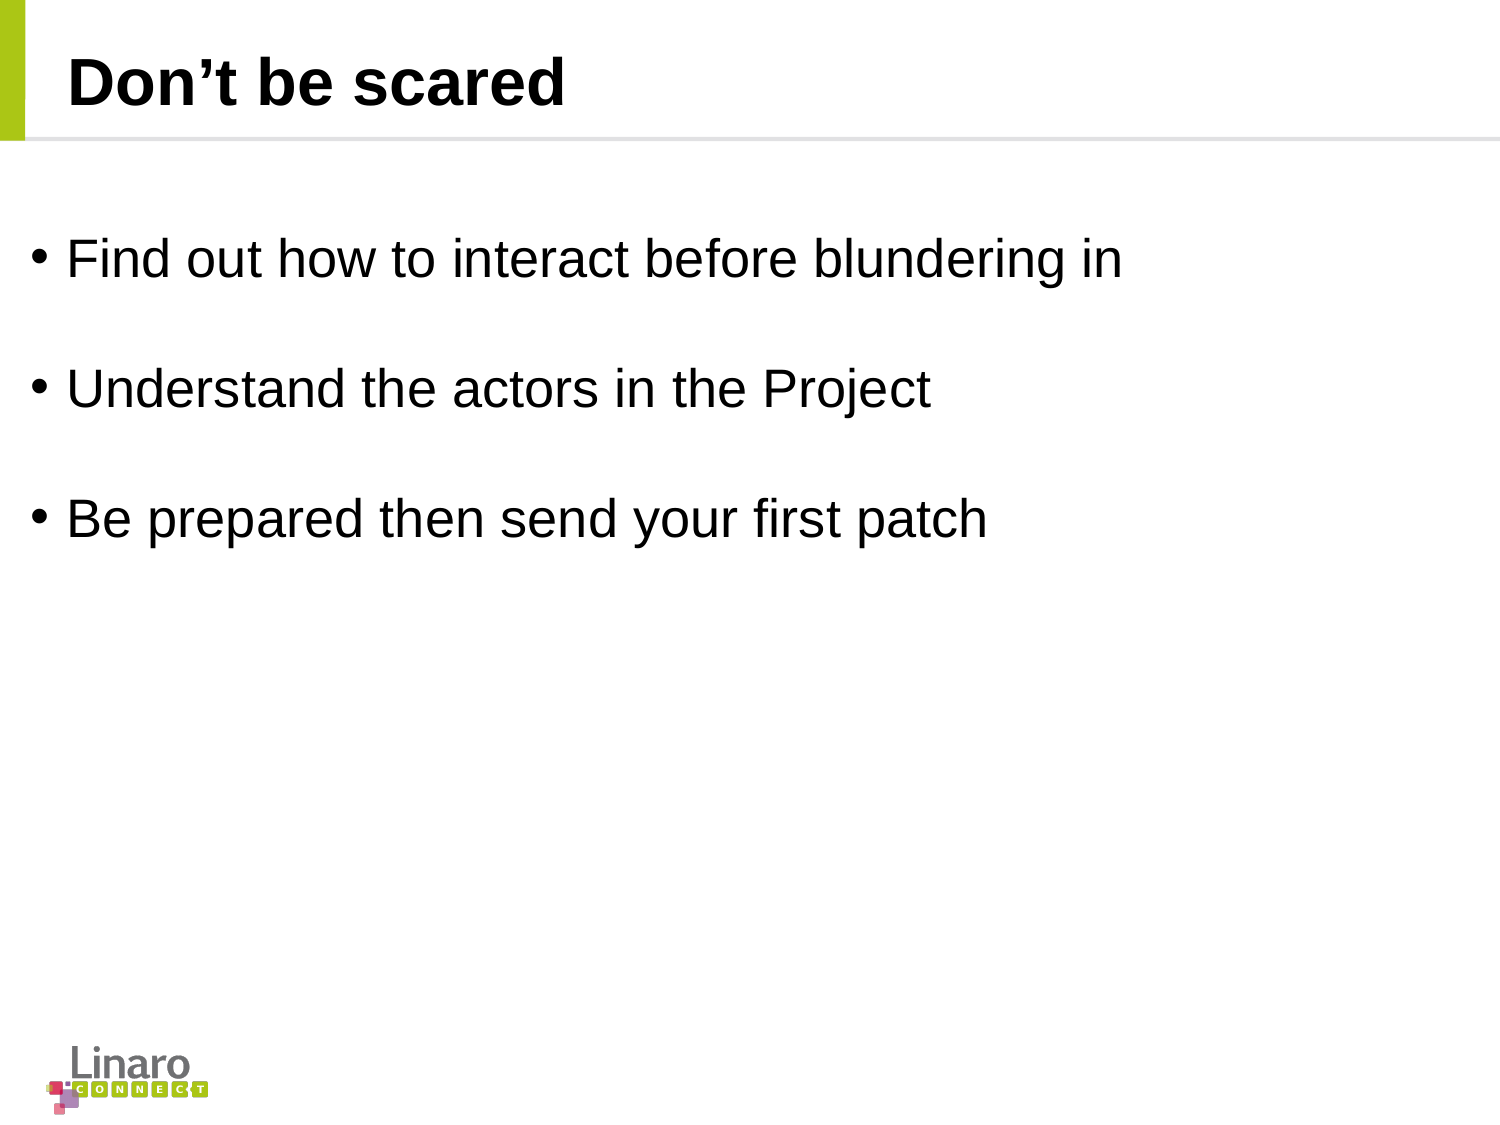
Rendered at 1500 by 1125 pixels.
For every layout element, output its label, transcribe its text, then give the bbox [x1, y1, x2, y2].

text_box Don’t be scared [53, 23, 1465, 136]
picture [39, 1041, 216, 1119]
text_box Find out how to interact before blundering in Understand the actors in the Project Be prepared then send your first patch [16, 163, 1482, 1038]
